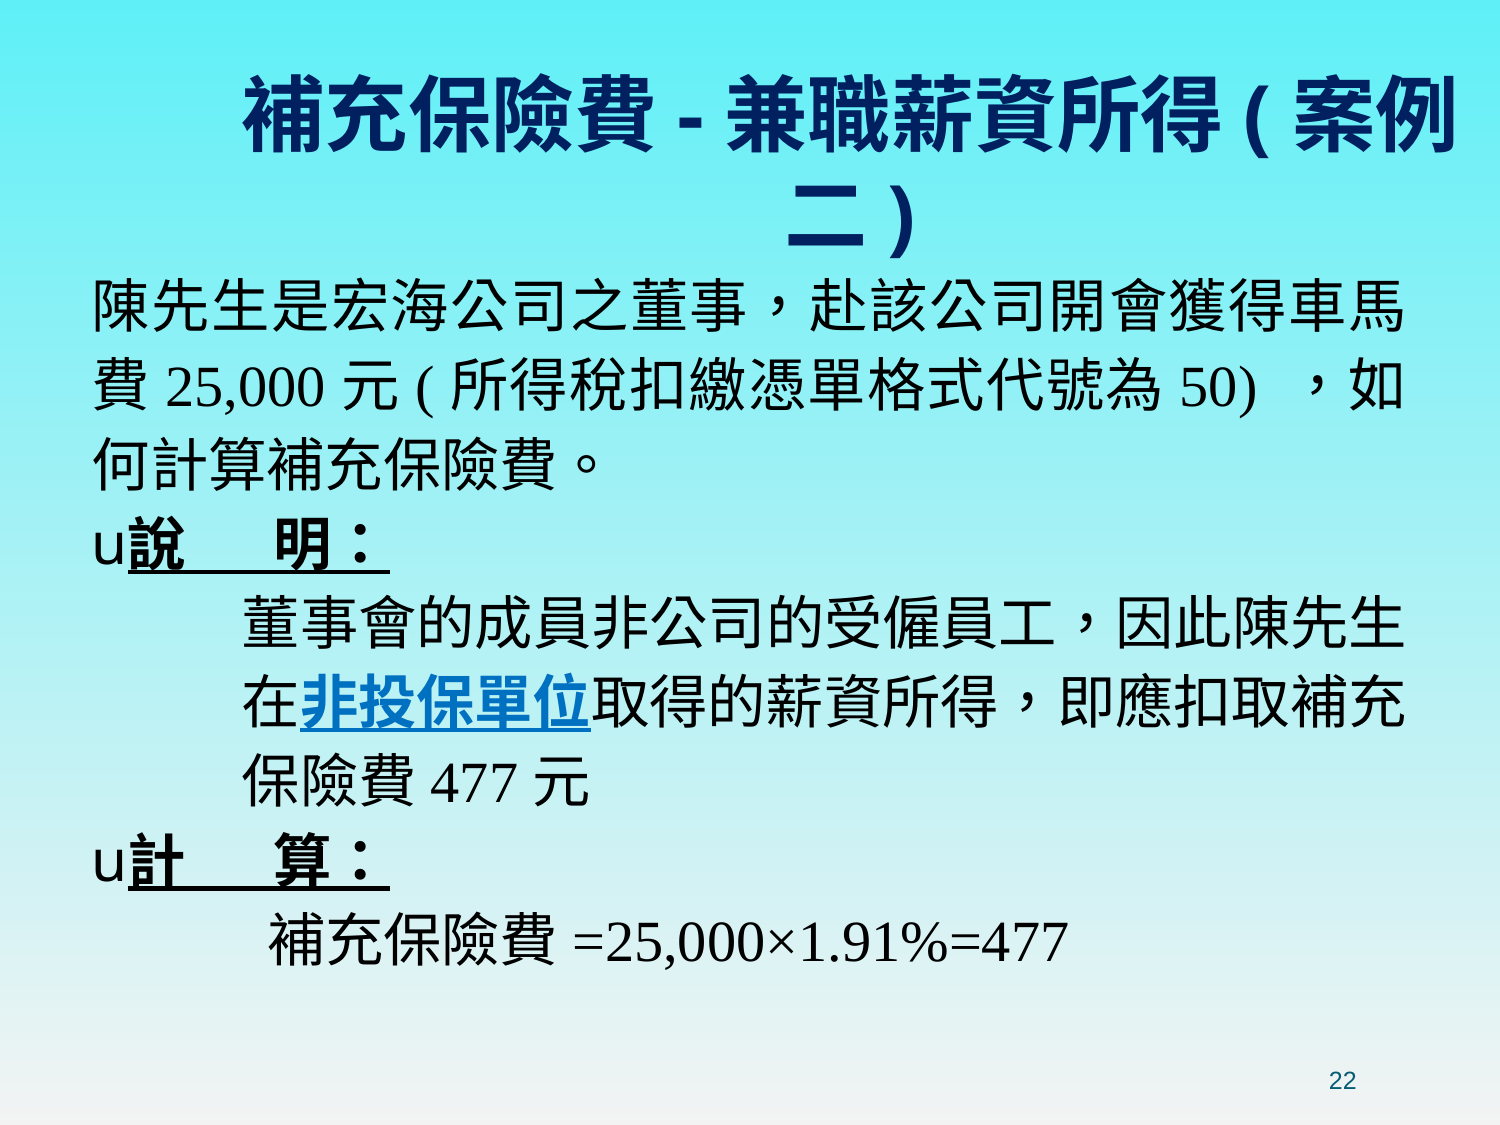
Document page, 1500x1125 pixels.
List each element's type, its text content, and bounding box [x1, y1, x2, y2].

text_box 陳先生是宏海公司之董事，赴該公司開會獲得車馬費25,000元(所得稅扣繳憑單格式代號為50) ，如何計算補充保險費。 說 明： 董事會的成員非公司的受僱員工，因此陳先生在非投保單位取得的薪資所得，即應扣取補充保險費477元 計 算： 補充保險費=25,000×1.91%=477 [77, 253, 1423, 980]
text_box 22 [1328, 1034, 1454, 1095]
text_box 補充保險費-兼職薪資所得(案例二) [200, 55, 1500, 185]
